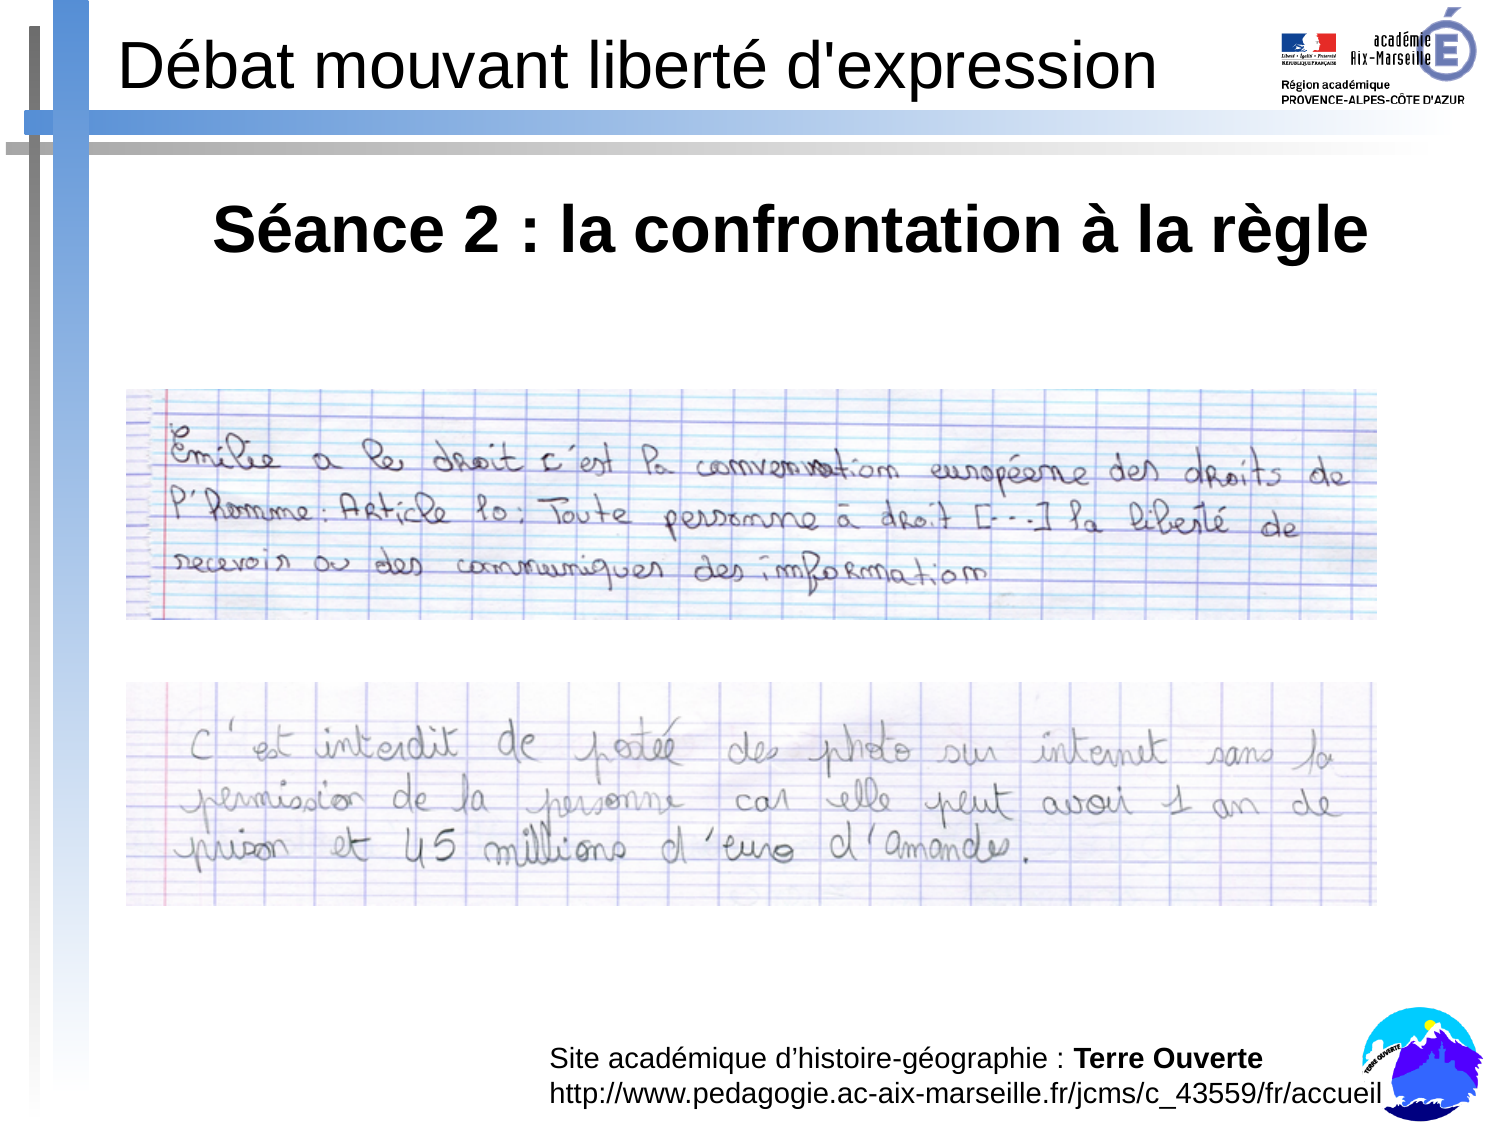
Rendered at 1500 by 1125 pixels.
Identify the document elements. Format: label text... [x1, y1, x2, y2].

text_box [5, 0, 1454, 1121]
picture [1360, 1006, 1484, 1122]
text_box Séance 2 : la confrontation à la règle [100, 178, 1484, 274]
picture [126, 389, 1377, 620]
text_box Débat mouvant liberté d'expression [102, 14, 1175, 110]
text_box Site académique d’histoire-géographie : Terre Ouverte http://www.pedagogie.ac-aix-marseille.fr/jcms/c_43559/fr/accueil [534, 1031, 1399, 1117]
picture [1269, 0, 1484, 114]
picture [126, 682, 1377, 906]
